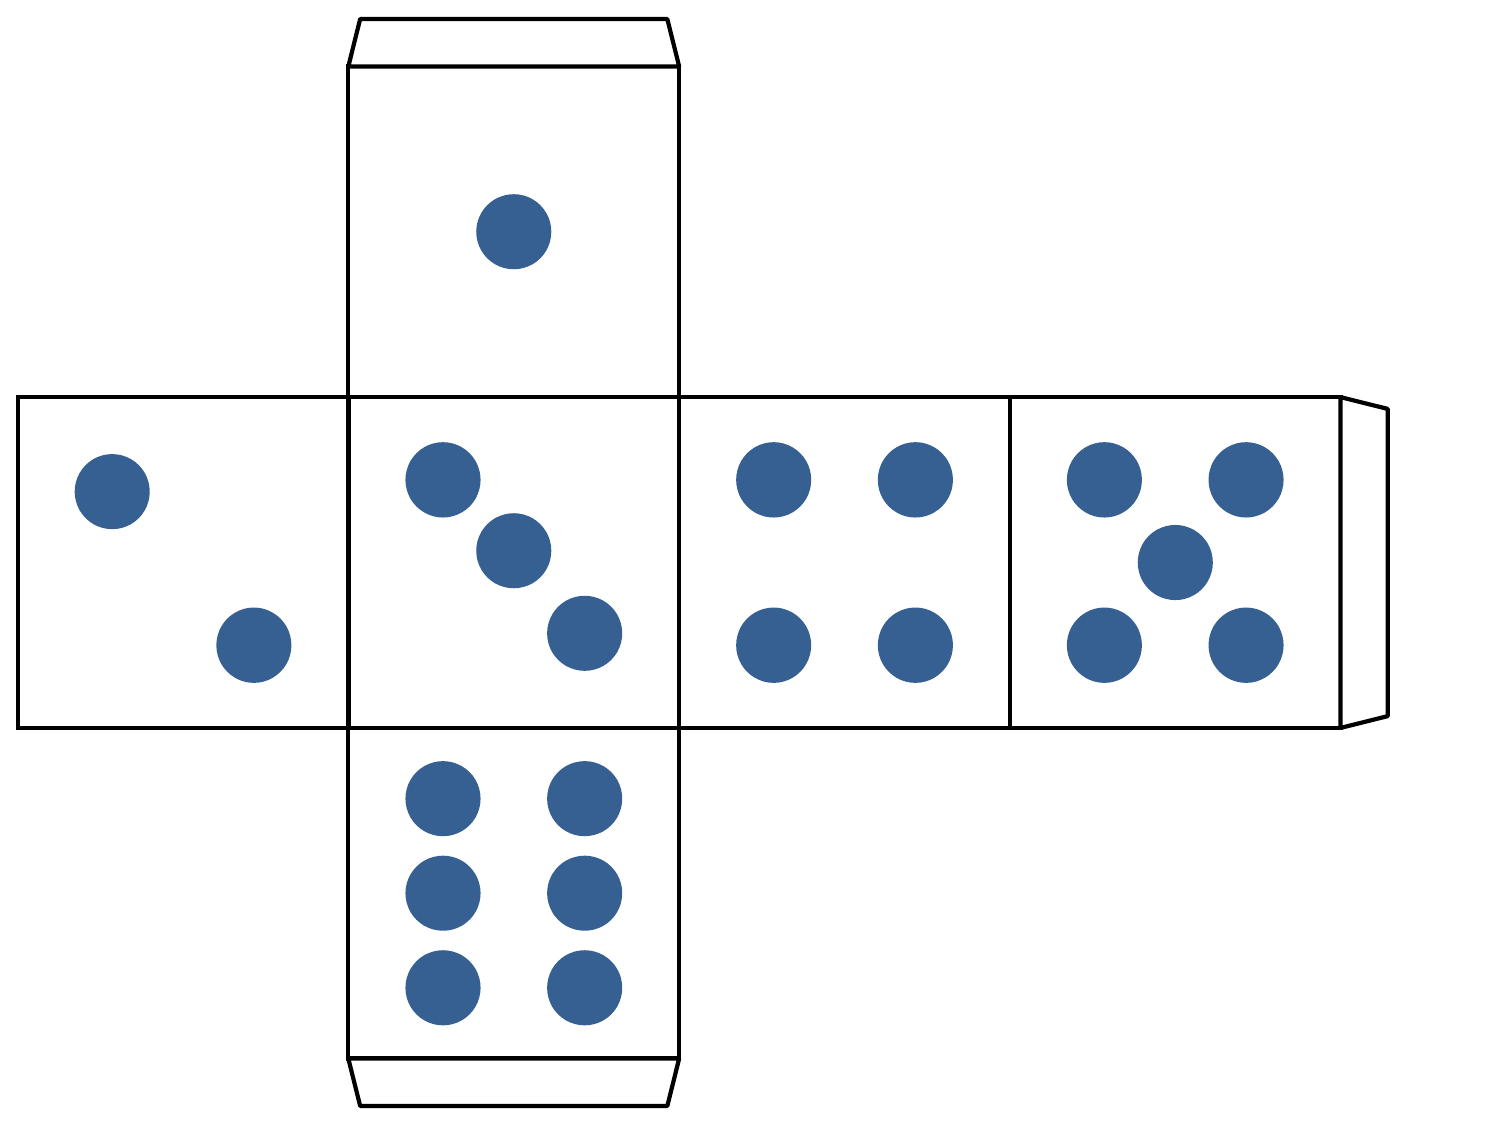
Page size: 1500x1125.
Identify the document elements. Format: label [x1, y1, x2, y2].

text_box [17, 19, 1388, 1106]
